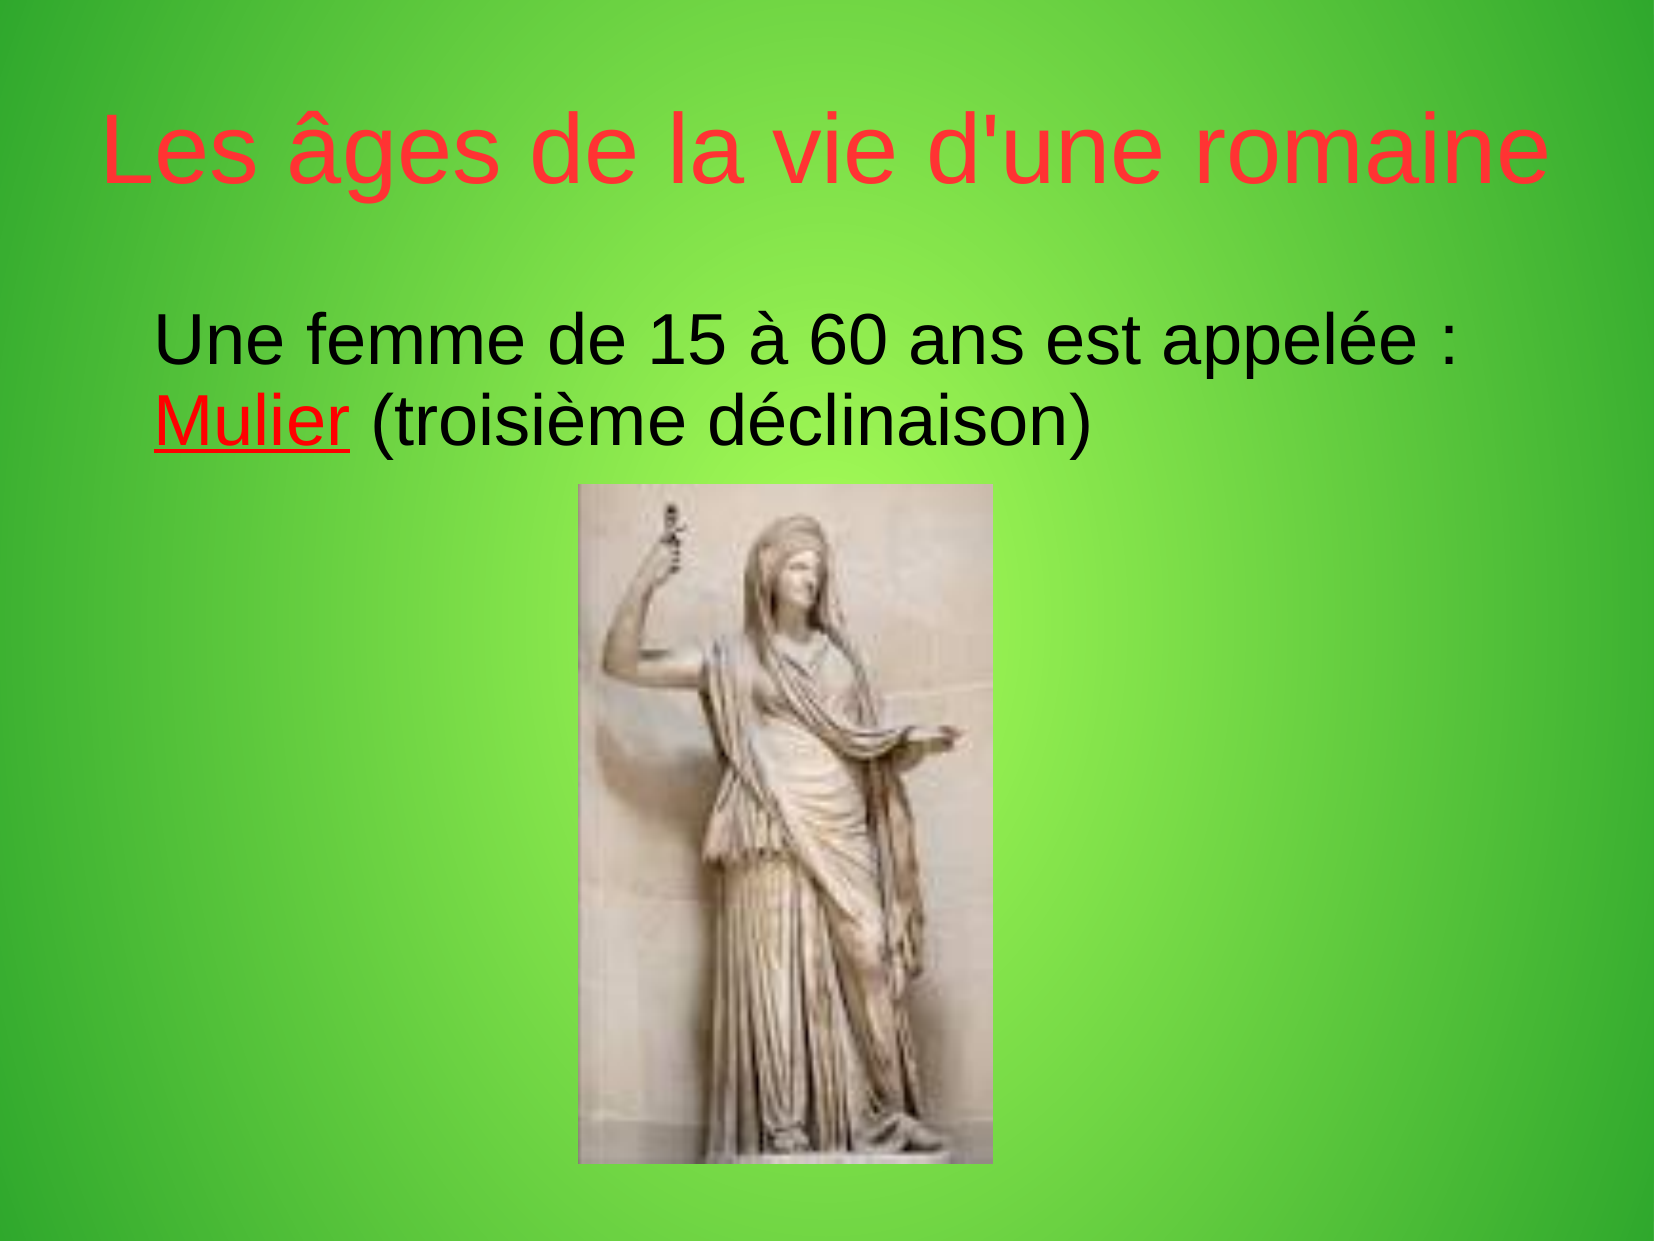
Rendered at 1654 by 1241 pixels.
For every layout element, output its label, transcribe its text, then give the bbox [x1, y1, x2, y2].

title Les âges de la vie d'une romaine [82, 47, 1571, 252]
list Une femme de 15 à 60 ans est appelée : Mulier (troisième déclinaison) [82, 299, 1571, 1019]
picture [578, 484, 993, 1164]
